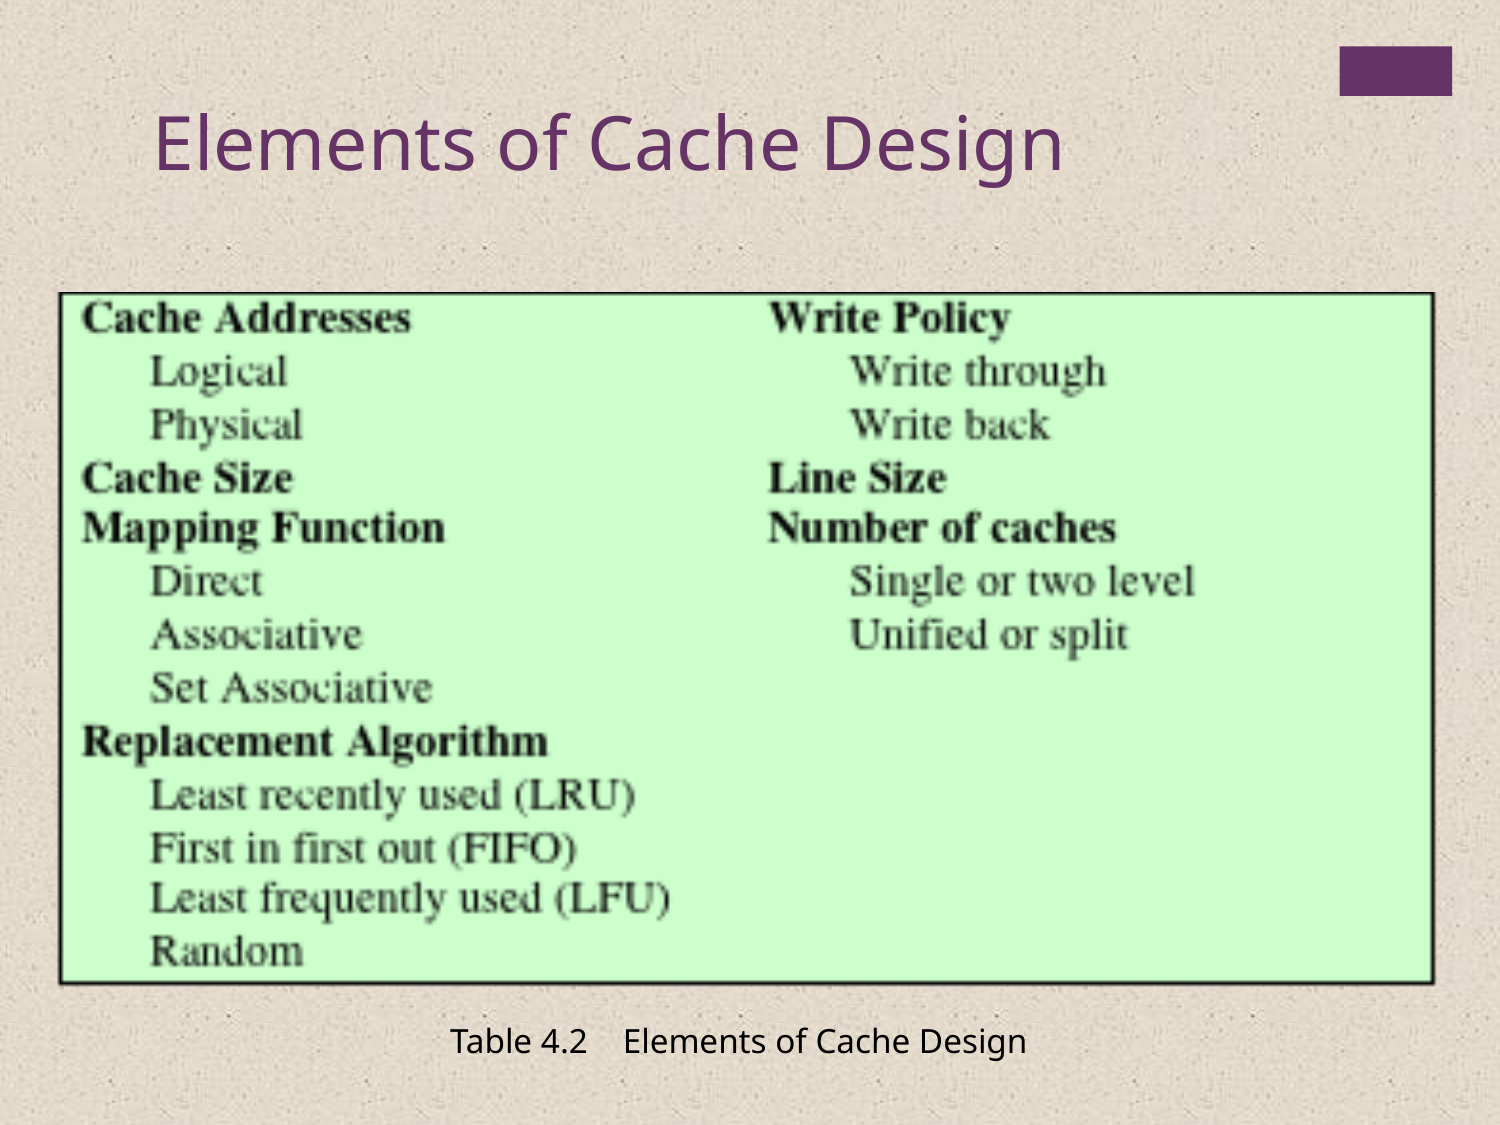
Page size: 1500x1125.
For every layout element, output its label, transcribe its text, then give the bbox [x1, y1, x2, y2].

picture [0, 0, 1500, 1125]
title Elements of Cache Design [137, 87, 1377, 237]
text_box Table 4.2 Elements of Cache Design [162, 1012, 1325, 1068]
